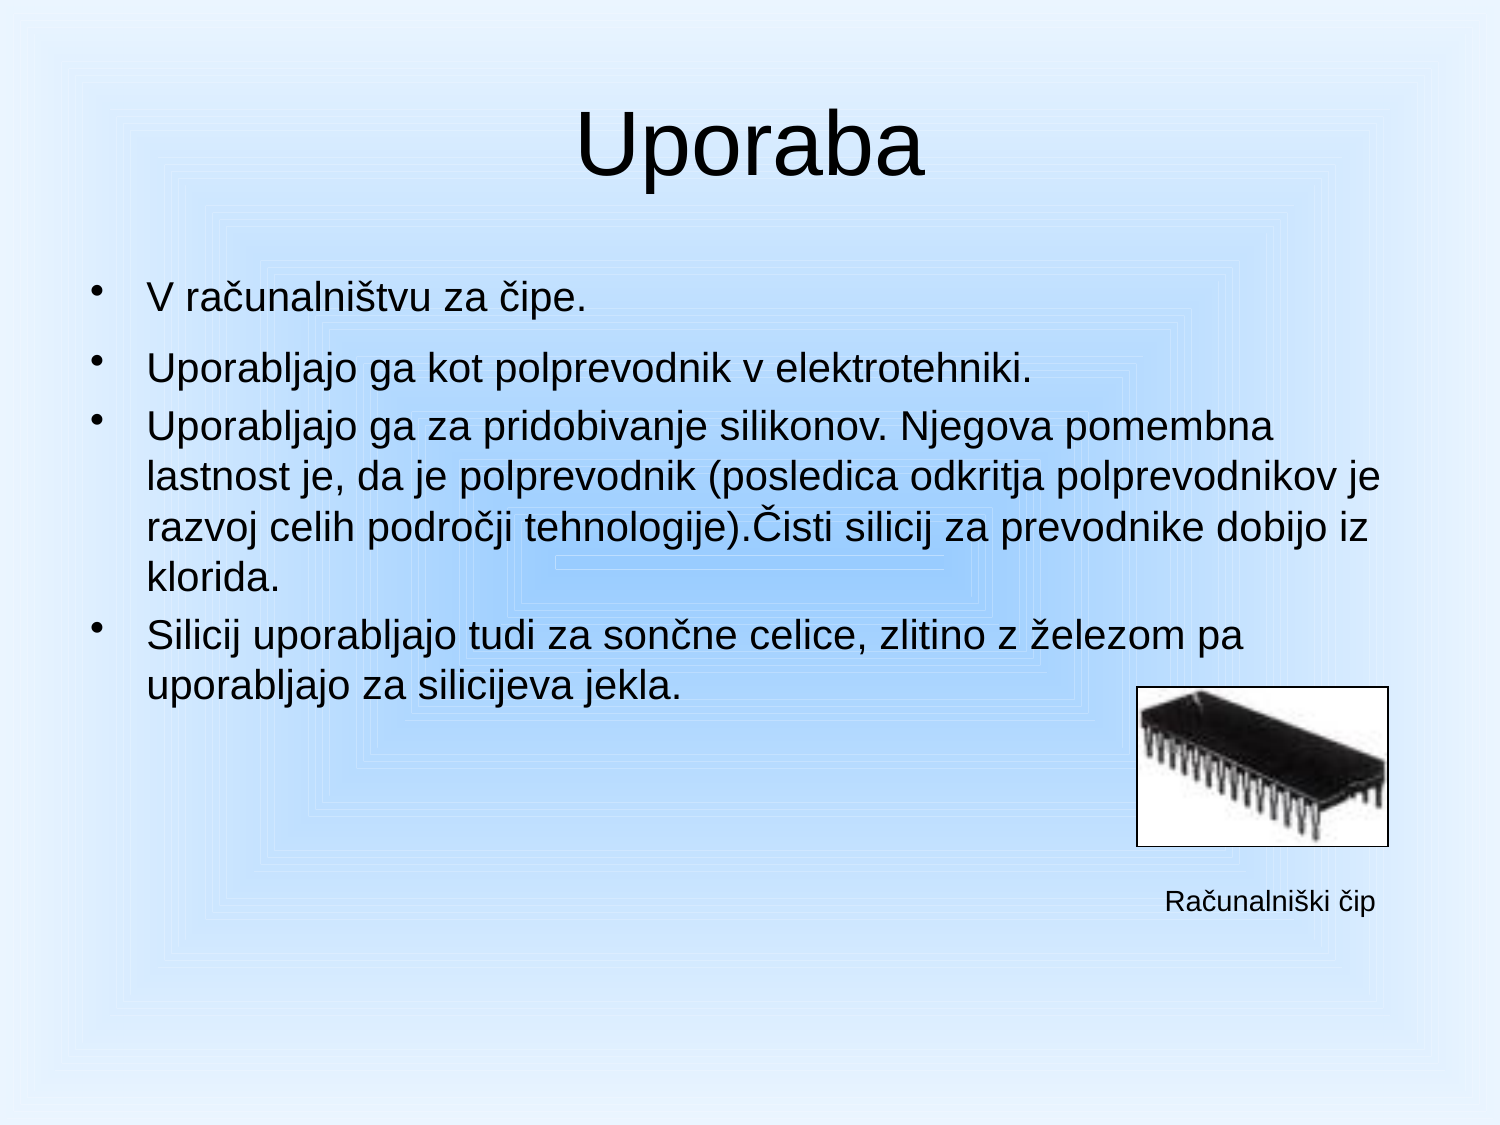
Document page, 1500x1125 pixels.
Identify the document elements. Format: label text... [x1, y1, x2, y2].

list V računalništvu za čipe. Uporabljajo ga kot polprevodnik v elektrotehniki. Uporabljajo ga za pridobivanje silikonov. Njegova pomembna lastnost je, da je polprevodnik (posledica odkritja polprevodnikov je razvoj celih področji tehnologije).Čisti silicij za prevodnike dobijo iz klorida. Silicij uporabljajo tudi za sončne celice, zlitino z železom pa uporabljajo za silicijeva jekla. [75, 262, 1425, 1005]
text_box Računalniški čip [1149, 874, 1450, 925]
title Uporaba [75, 45, 1425, 233]
picture [1137, 687, 1388, 846]
